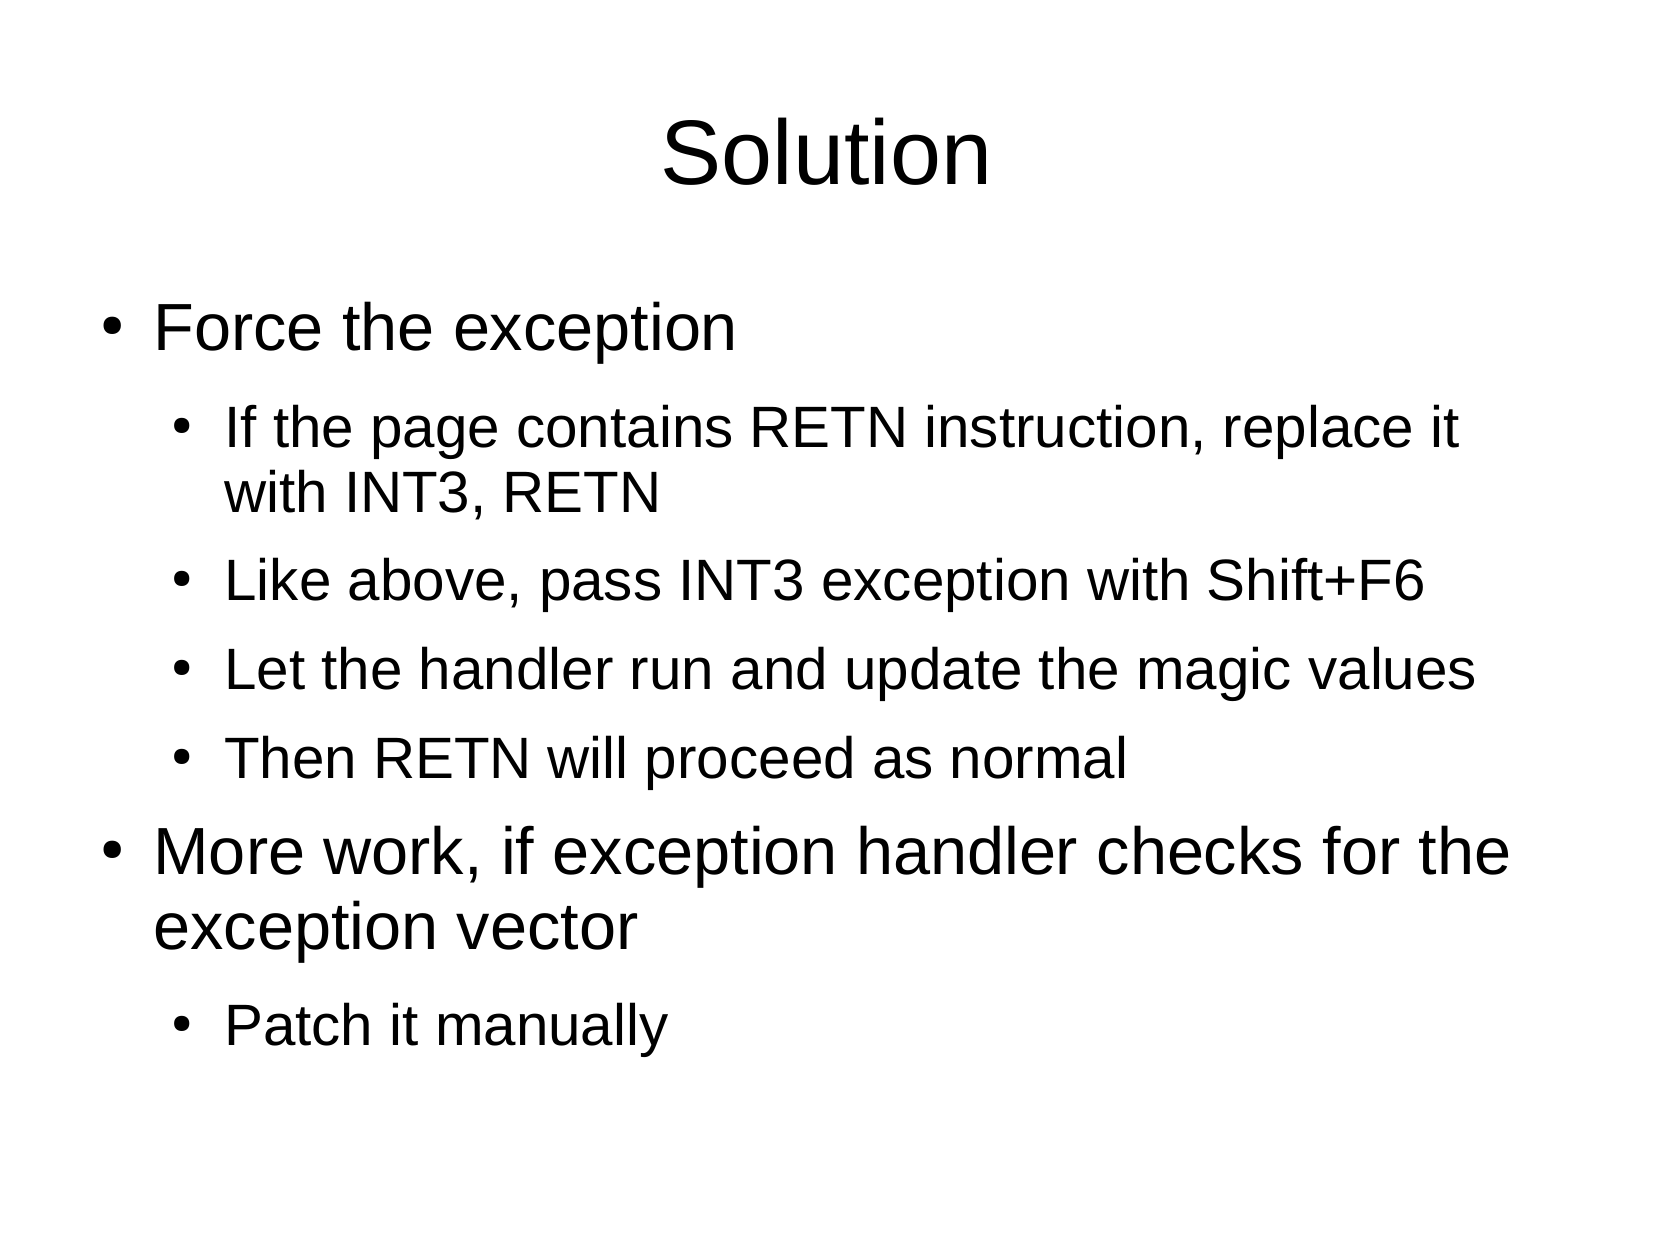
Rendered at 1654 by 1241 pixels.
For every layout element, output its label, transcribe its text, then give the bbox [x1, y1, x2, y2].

list Force the exception If the page contains RETN instruction, replace it with INT3, RETN Like above, pass INT3 exception with Shift+F6 Let the handler run and update the magic values Then RETN will proceed as normal More work, if exception handler checks for the exception vector Patch it manually [82, 290, 1571, 1109]
title Solution [82, 49, 1571, 257]
